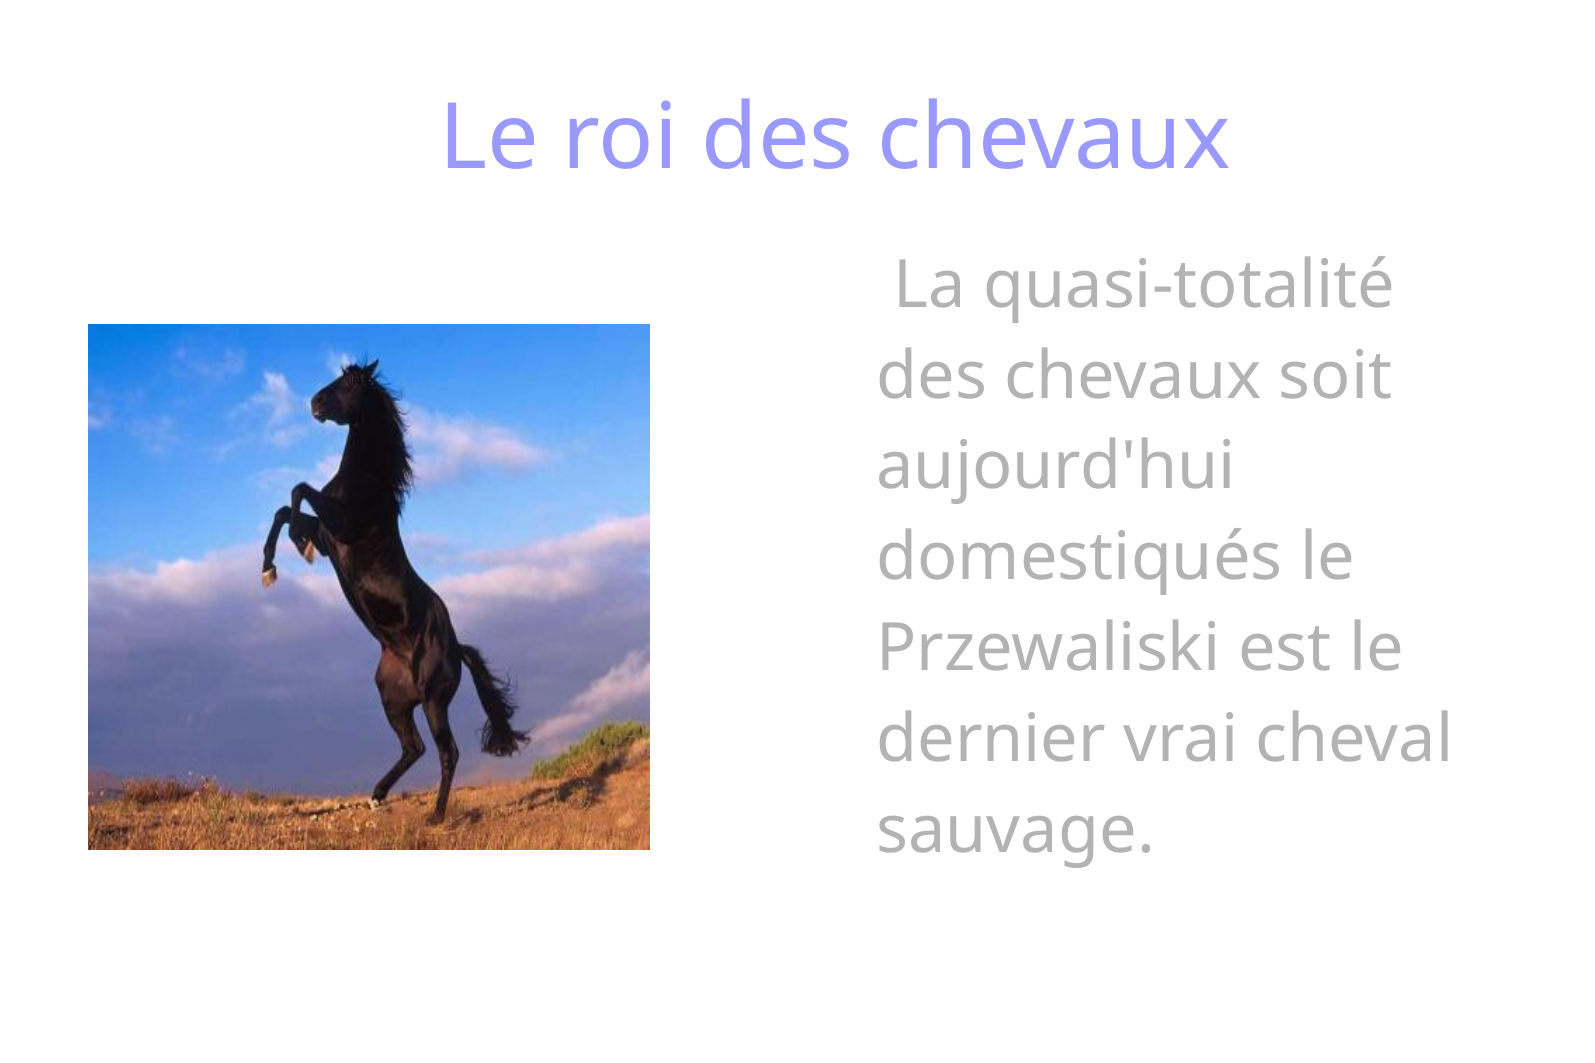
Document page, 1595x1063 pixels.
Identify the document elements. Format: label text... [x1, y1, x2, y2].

picture [88, 324, 650, 850]
title Le roi des chevaux [118, 0, 1554, 266]
list La quasi-totalité des chevaux soit aujourd'hui domestiqués le Przewaliski est le dernier vrai cheval sauvage. [805, 236, 1506, 946]
